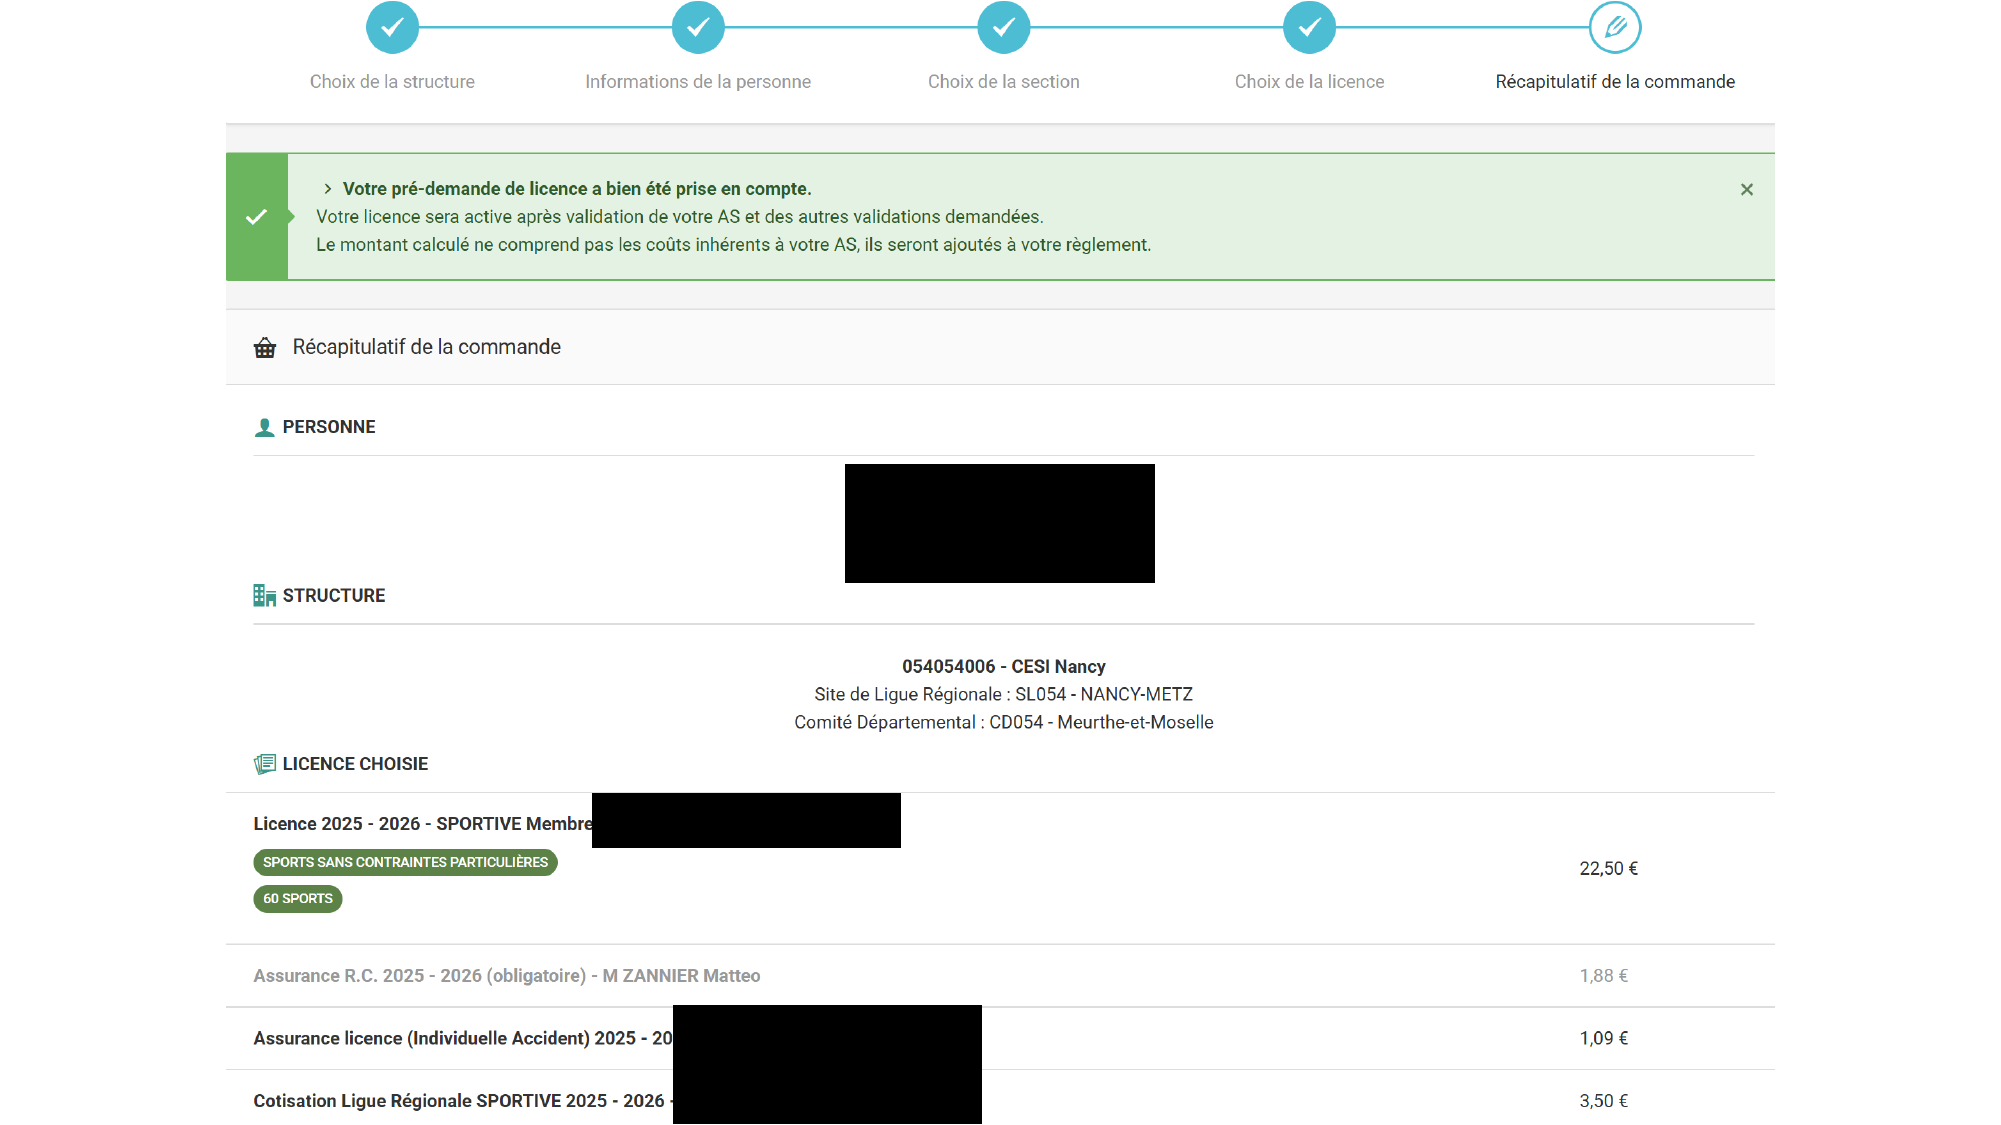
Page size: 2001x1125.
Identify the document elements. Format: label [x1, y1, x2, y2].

text_box [594, 795, 900, 846]
picture [226, 0, 1775, 1125]
text_box [847, 466, 1153, 581]
text_box [675, 1006, 981, 1122]
